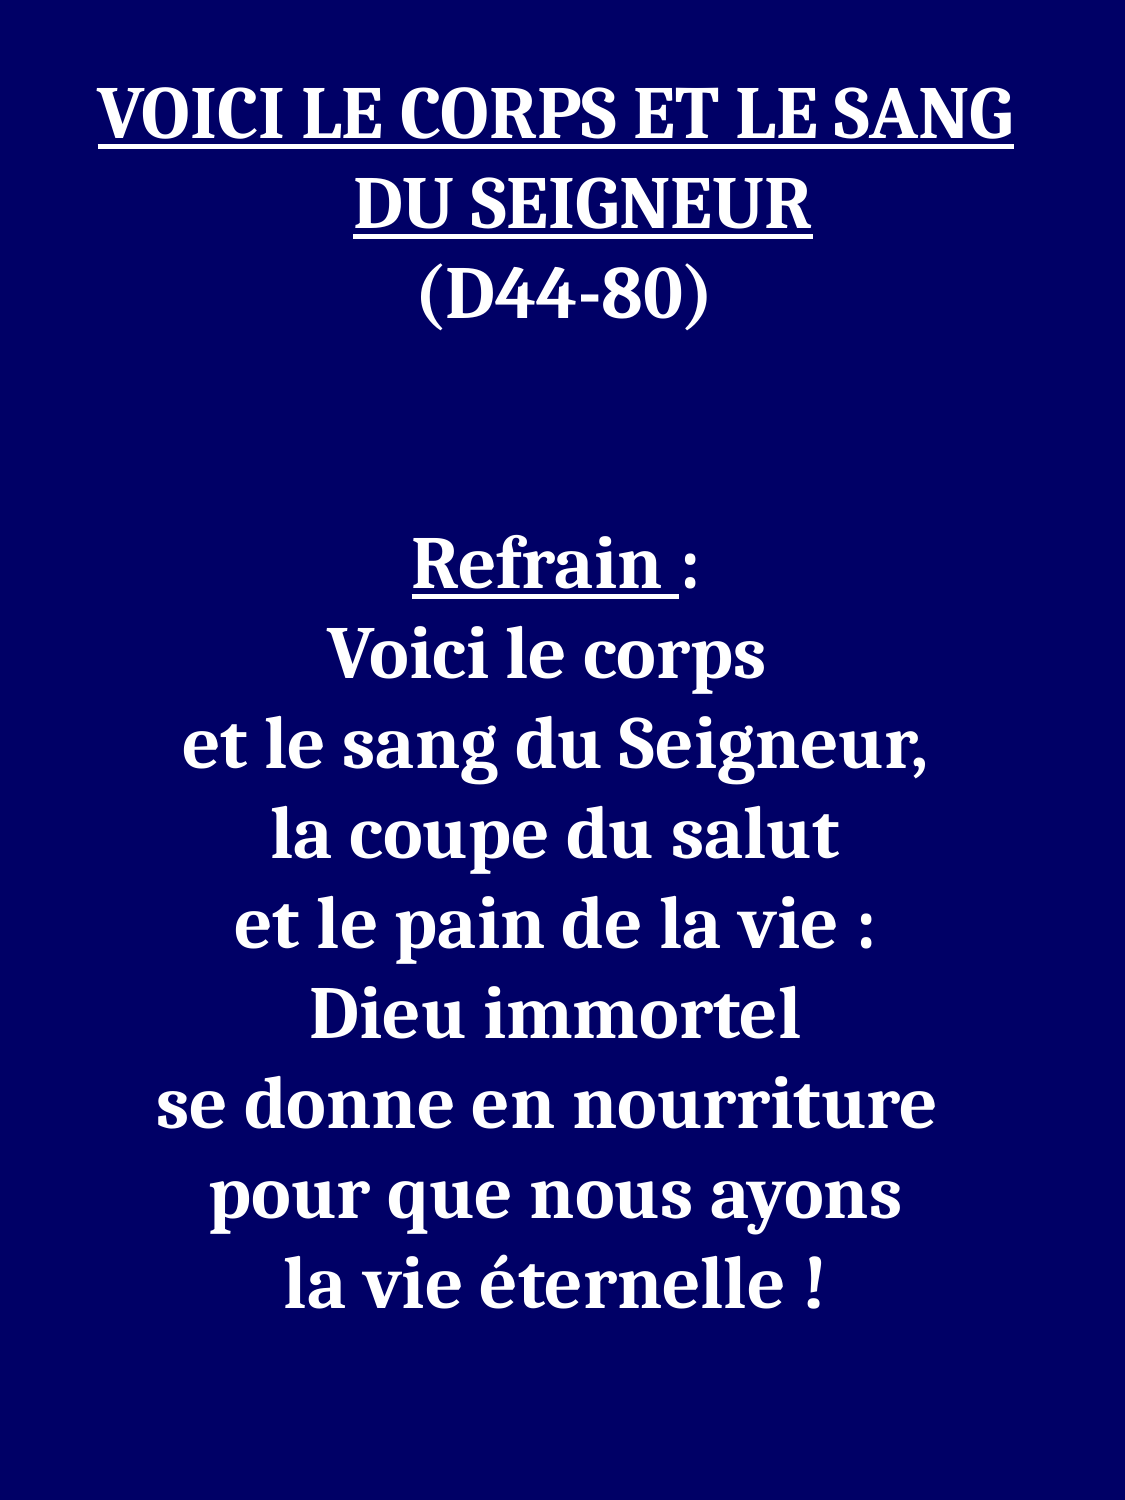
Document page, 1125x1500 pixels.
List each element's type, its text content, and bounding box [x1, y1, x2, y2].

text_box VOICI LE CORPS ET LE SANG DU SEIGNEUR (D44-80) Refrain : Voici le corps et le sang du Seigneur, la coupe du salut et le pain de la vie : Dieu immortel se donne en nourriture pour que nous ayons la vie éternelle ! [23, 56, 1087, 1332]
